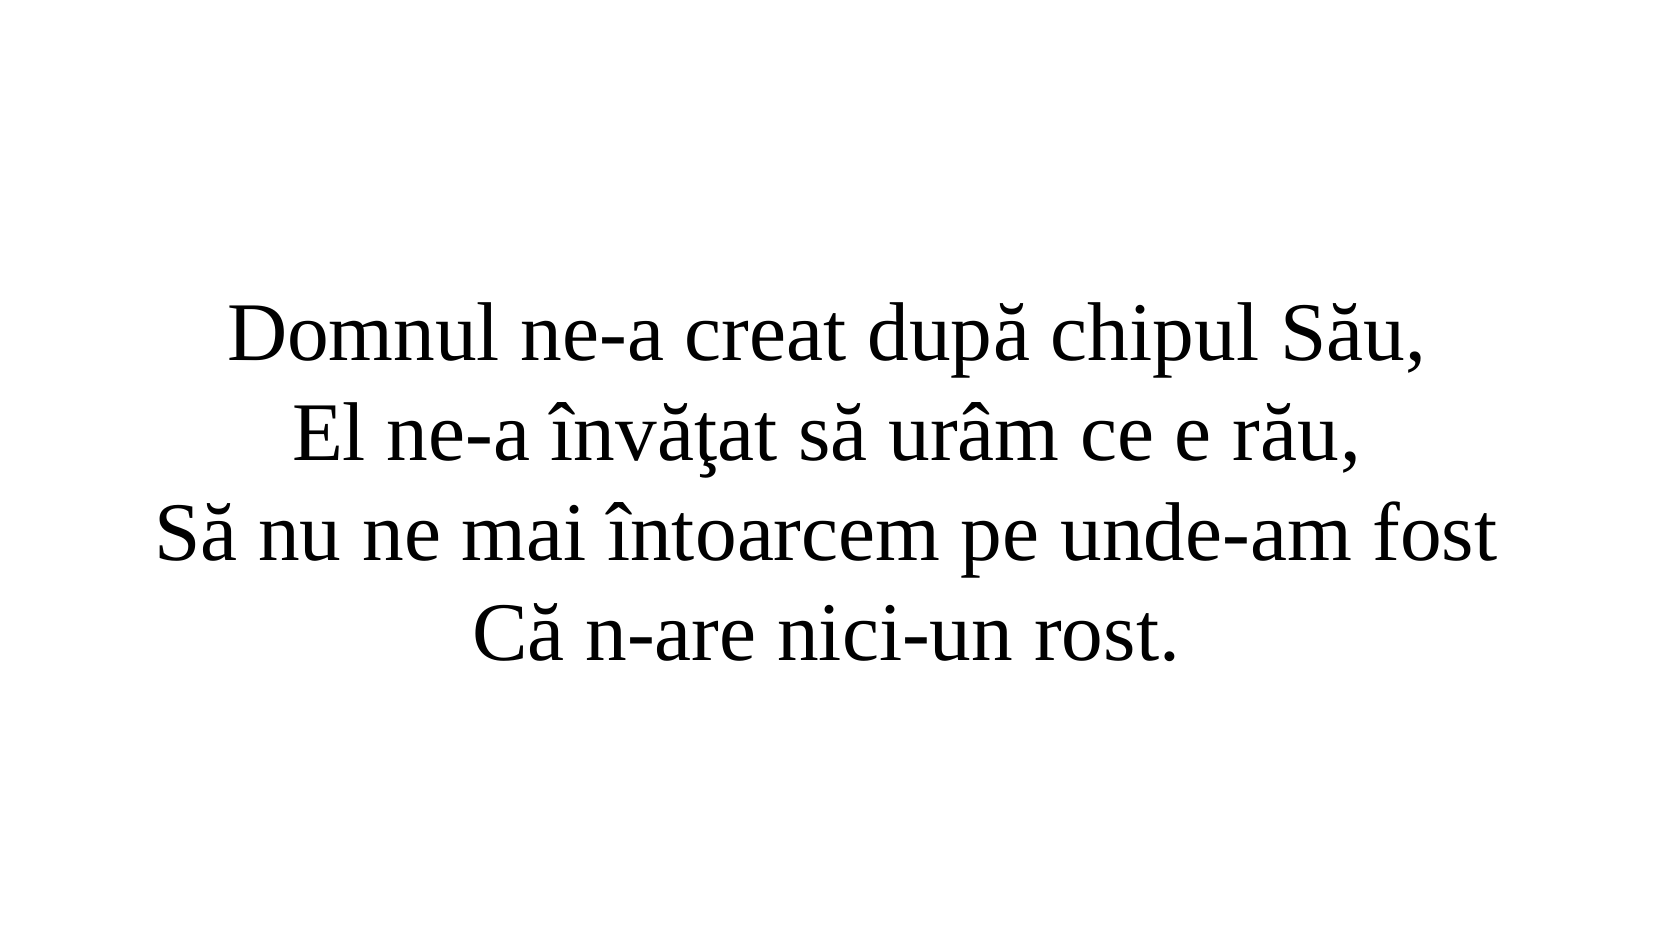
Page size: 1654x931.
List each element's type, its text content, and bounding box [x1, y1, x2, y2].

subtitle Domnul ne-a creat după chipul Său, El ne-a învăţat să urâm ce e rău, Să nu ne mai întoarcem pe unde-am fost Că n-are nici-un rost. [0, 269, 1654, 622]
